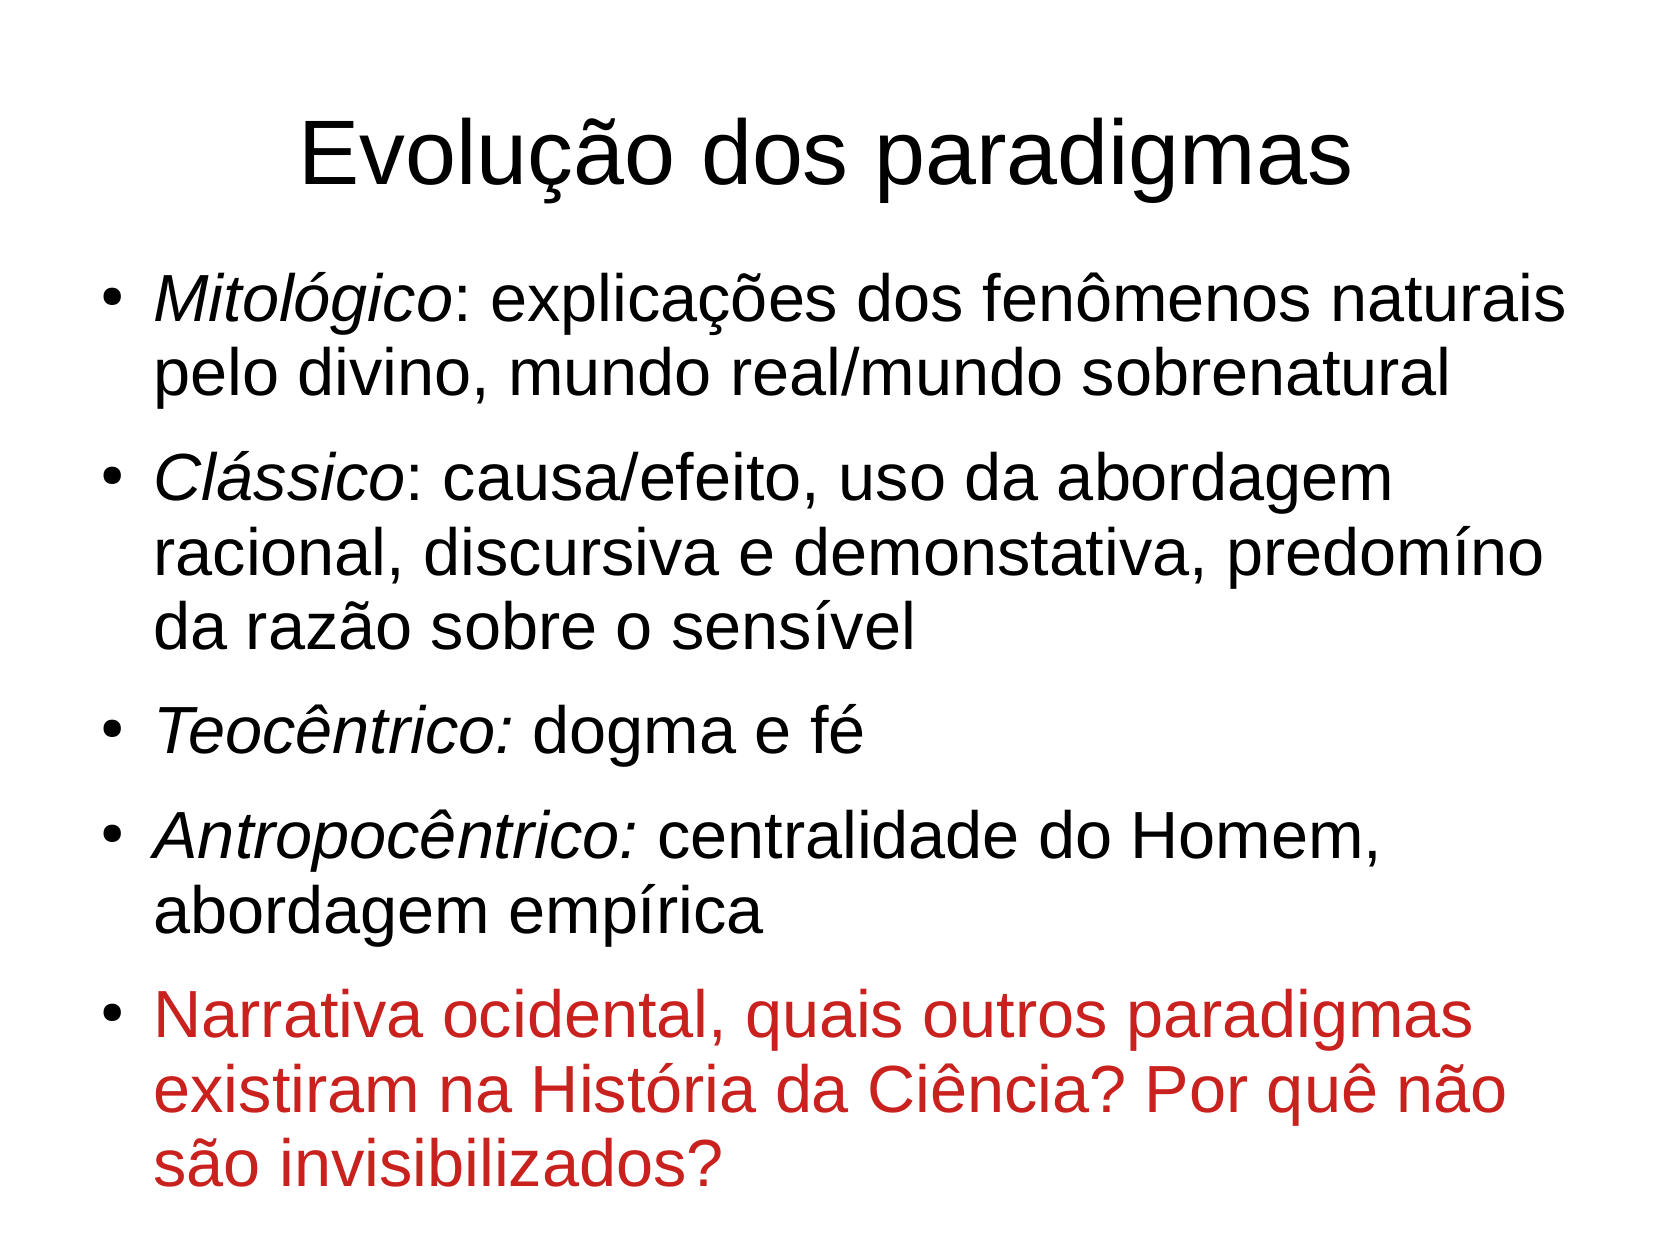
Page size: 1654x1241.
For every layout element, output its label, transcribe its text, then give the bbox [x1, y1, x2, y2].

list Mitológico: explicações dos fenômenos naturais pelo divino, mundo real/mundo sobrenatural Clássico: causa/efeito, uso da abordagem racional, discursiva e demonstativa, predomíno da razão sobre o sensível Teocêntrico: dogma e fé Antropocêntrico: centralidade do Homem, abordagem empírica Narrativa ocidental, quais outros paradigmas existiram na História da Ciência? Por quê não são invisibilizados? [82, 260, 1571, 1202]
title Evolução dos paradigmas [82, 49, 1571, 257]
